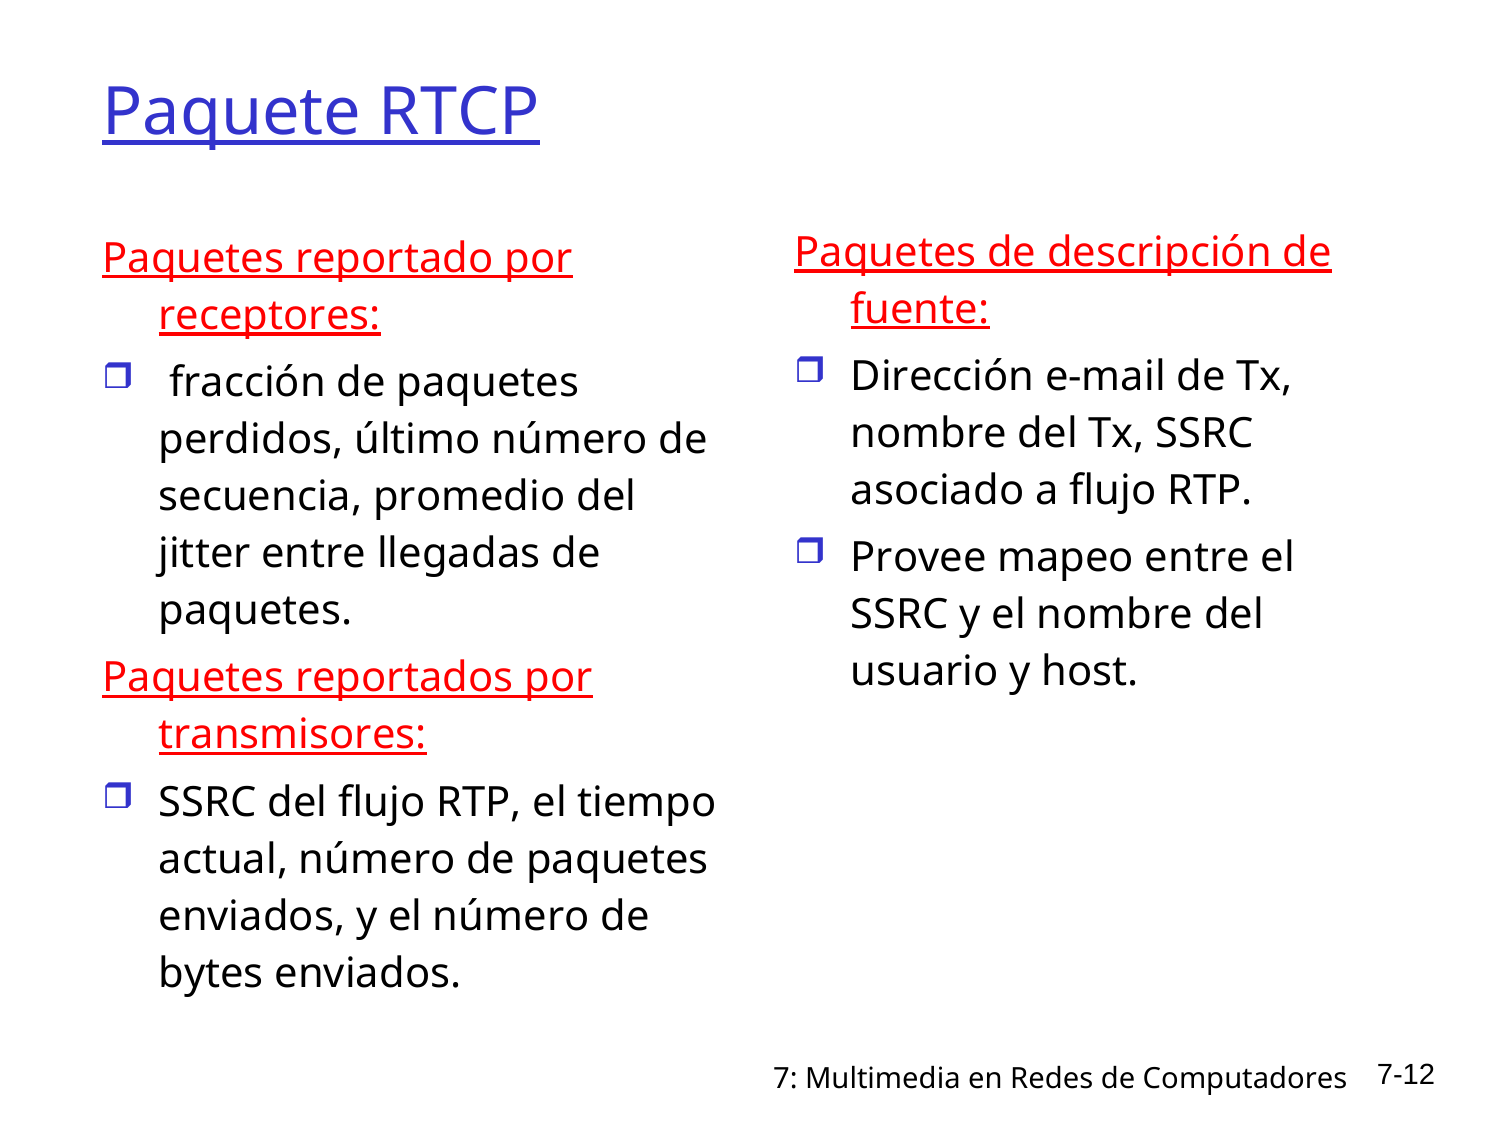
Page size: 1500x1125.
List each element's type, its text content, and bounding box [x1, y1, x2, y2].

title Paquete RTCP [87, 37, 1363, 181]
list Paquetes reportado por receptores: fracción de paquetes perdidos, último número de secuencia, promedio del jitter entre llegadas de paquetes. Paquetes reportados por transmisores: SSRC del flujo RTP, el tiempo actual, número de paquetes enviados, y el número de bytes enviados. [87, 219, 745, 1026]
list Paquetes de descripción de fuente: Dirección e-mail de Tx, nombre del Tx, SSRC asociado a flujo RTP. Provee mapeo entre el SSRC y el nombre del usuario y host. [779, 213, 1405, 1019]
